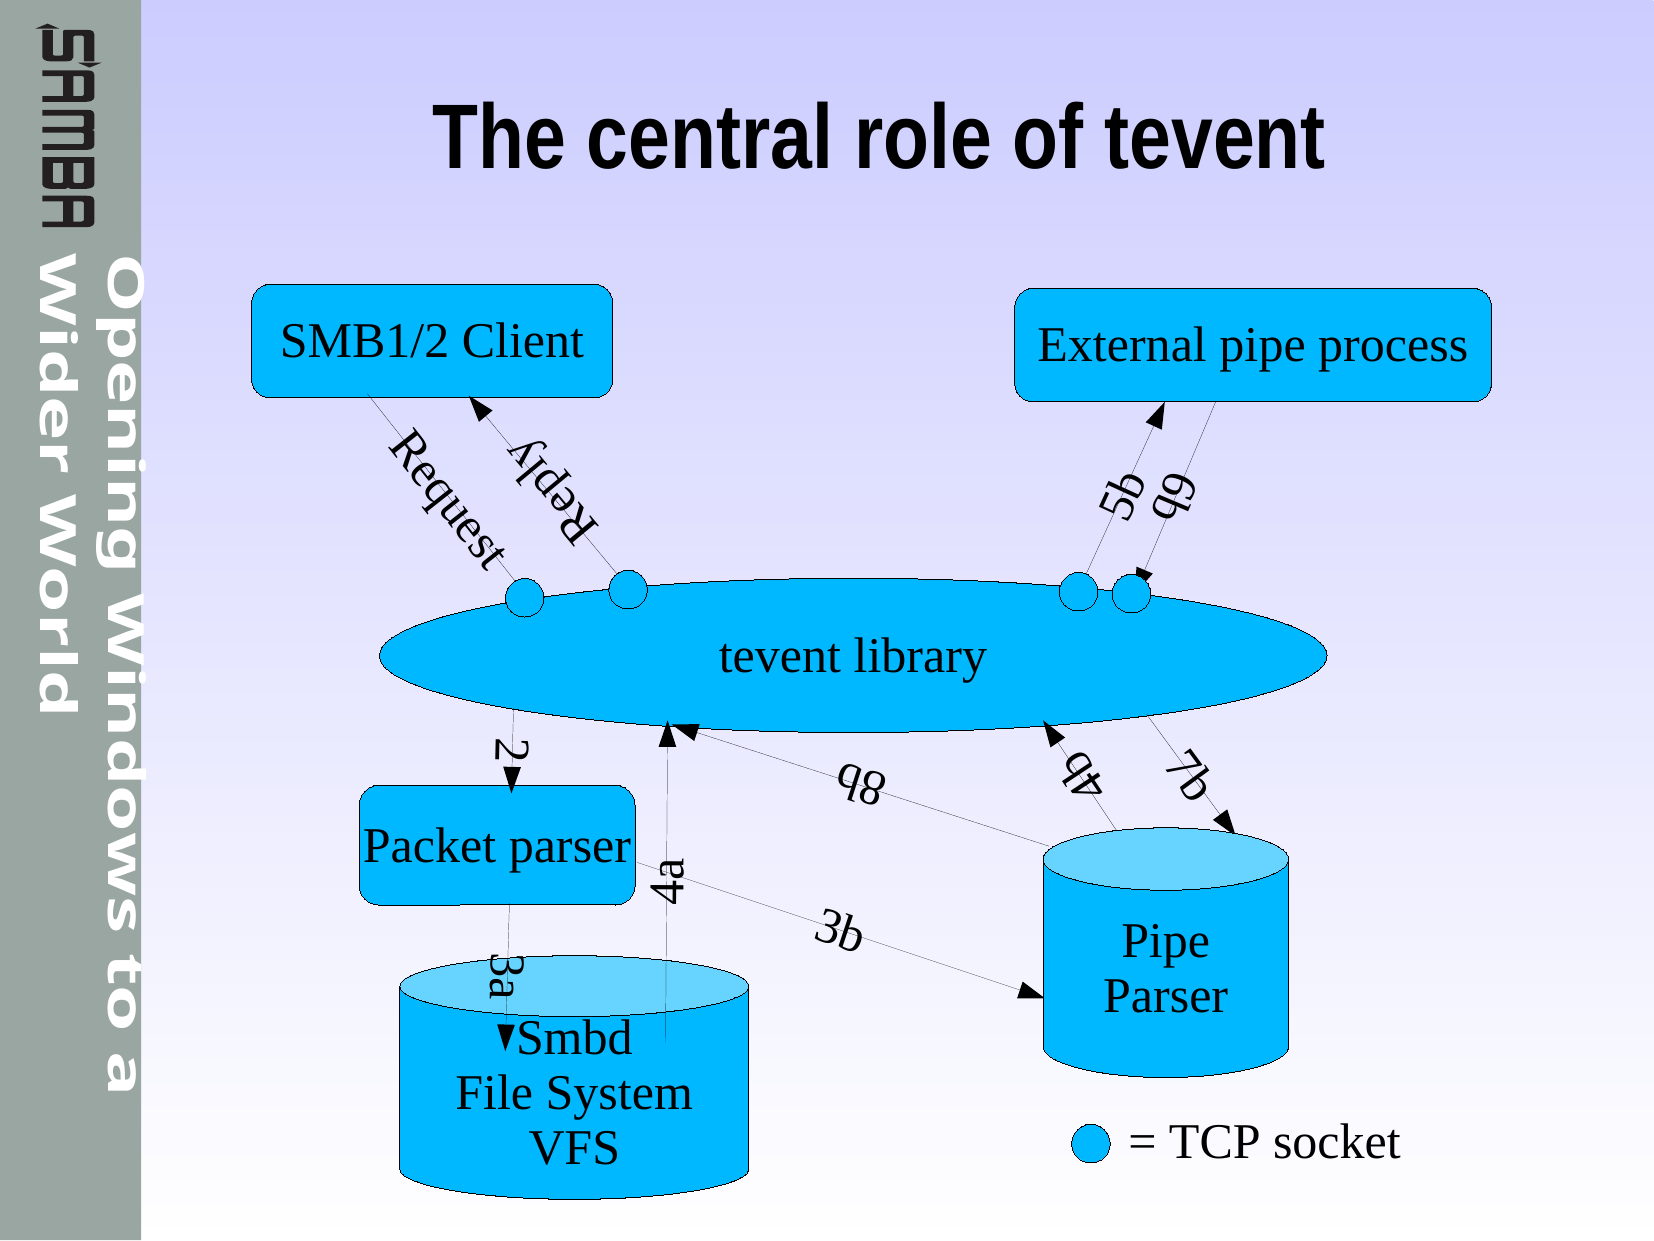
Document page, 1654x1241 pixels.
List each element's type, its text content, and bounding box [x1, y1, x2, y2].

text_box SMB1/2 Client [251, 284, 613, 398]
text_box [505, 578, 545, 618]
text_box = TCP socket [1128, 1114, 1402, 1170]
text_box Packet parser [359, 785, 636, 906]
text_box [1112, 574, 1151, 613]
text_box [1071, 1124, 1111, 1163]
title The central role of tevent [173, 31, 1586, 239]
text_box [608, 570, 648, 609]
text_box [1059, 572, 1098, 611]
text_box External pipe process [1014, 288, 1492, 402]
text_box Smbd File System VFS [399, 987, 749, 1200]
text_box Pipe Parser [1043, 863, 1289, 1078]
text_box tevent library [379, 578, 1328, 733]
